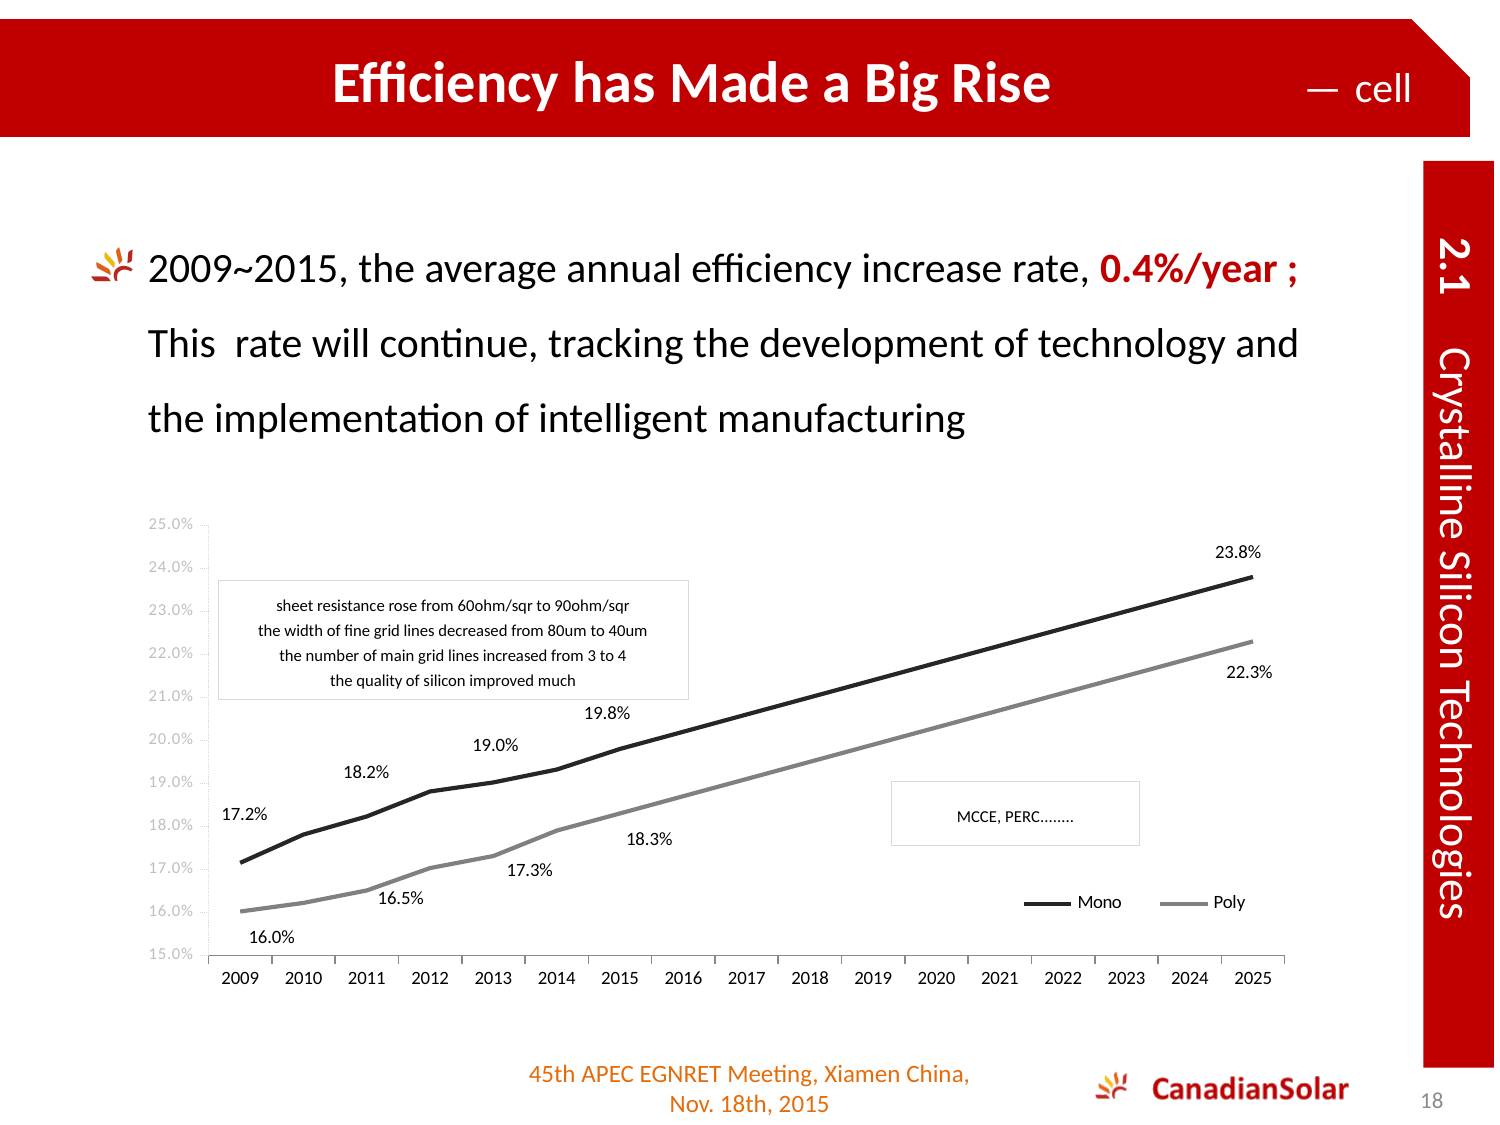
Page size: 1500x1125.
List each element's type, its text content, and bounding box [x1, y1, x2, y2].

picture [91, 247, 134, 283]
text_box Efficiency has Made a Big Rise — cell [0, 19, 1471, 138]
chart [129, 515, 1312, 1002]
text_box 2009~2015, the average annual efficiency increase rate, 0.4%/year ; This rate will continue, tracking the development of technology and the implementation of intelligent manufacturing [76, 208, 1365, 448]
picture [1080, 1046, 1377, 1125]
slide_number <編號> [1108, 1069, 1459, 1125]
text_box 2.1 Crystalline Silicon Technologies [1423, 160, 1494, 1068]
footer 45th APEC EGNRET Meeting, Xiamen China, Nov. 18th, 2015 [512, 1057, 988, 1118]
